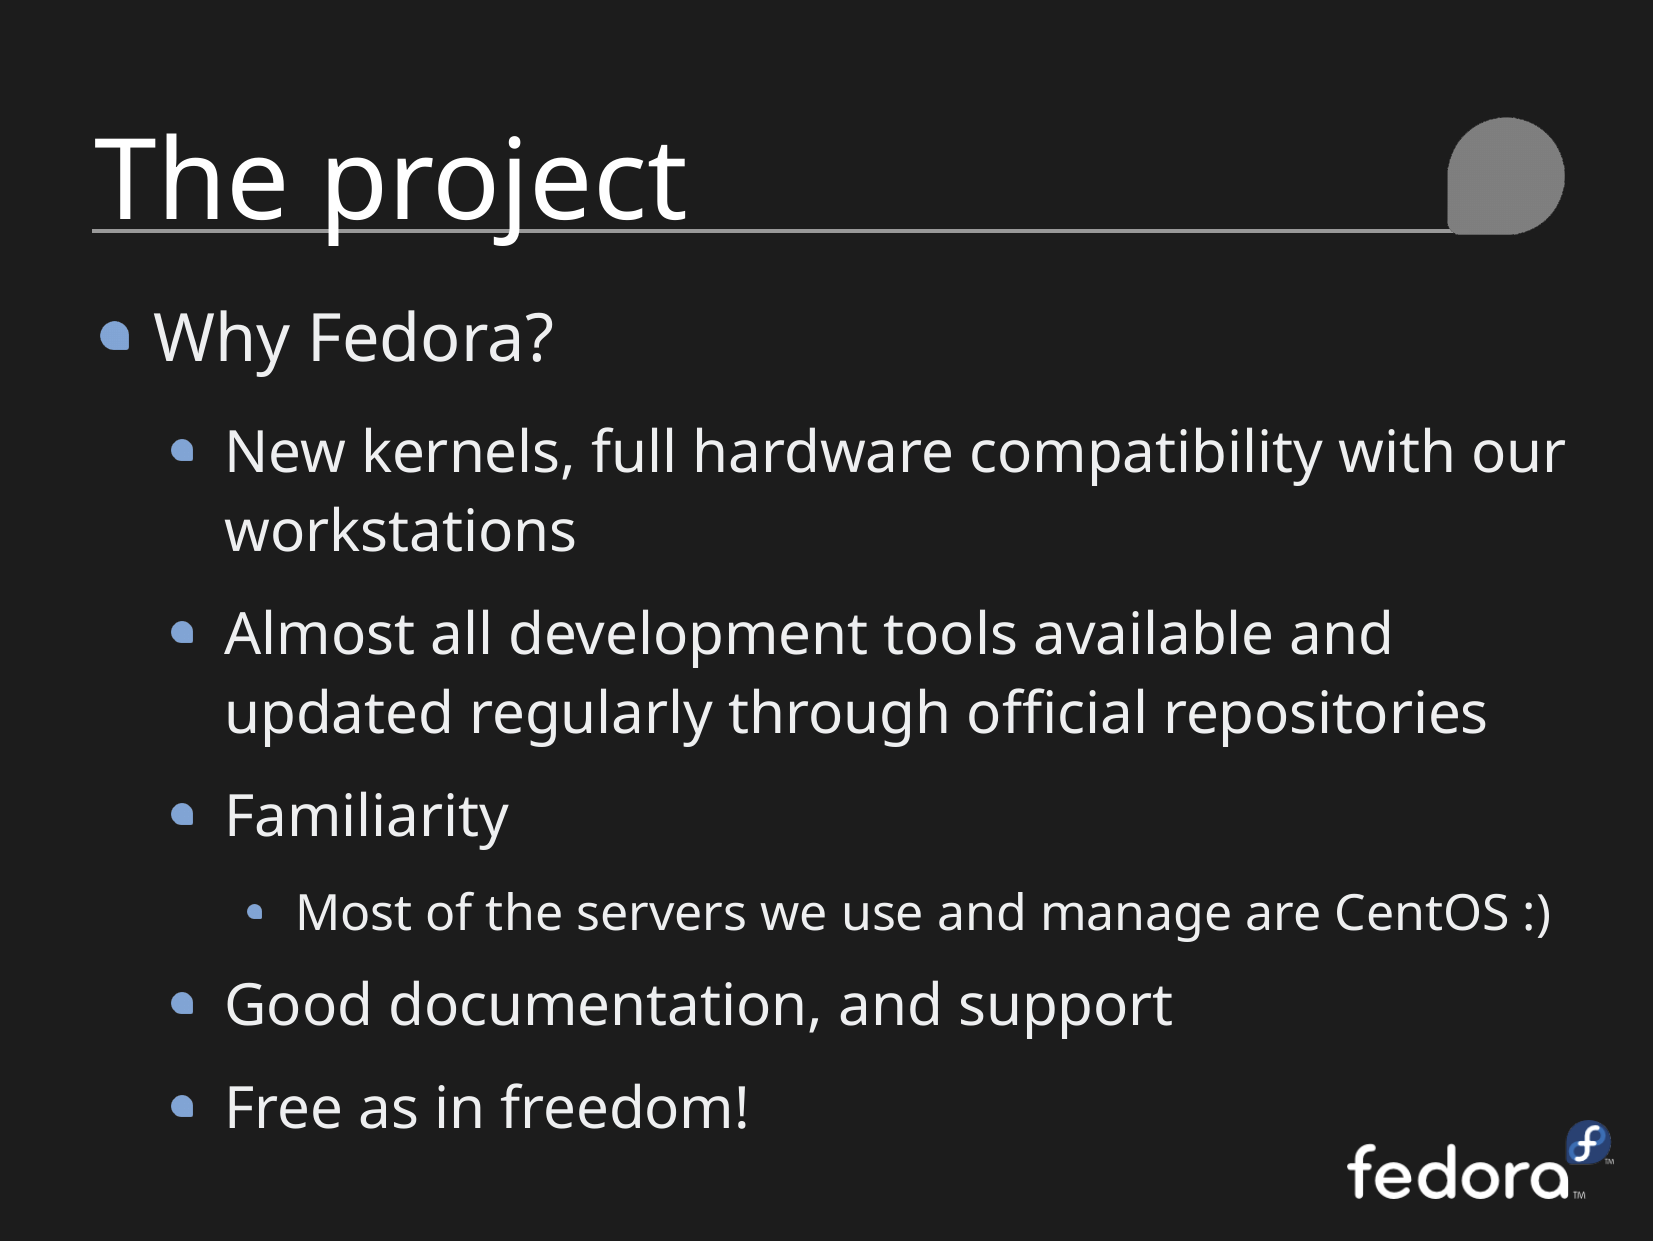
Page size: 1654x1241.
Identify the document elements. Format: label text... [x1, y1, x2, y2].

picture [1347, 1120, 1614, 1199]
list Why Fedora? New kernels, full hardware compatibility with our workstations Almost all development tools available and updated regularly through official repositories Familiarity Most of the servers we use and manage are CentOS :) Good documentation, and support Free as in freedom! [82, 290, 1571, 1098]
picture [171, 1098, 193, 1117]
title The project [94, 100, 1425, 251]
picture [1447, 117, 1565, 235]
